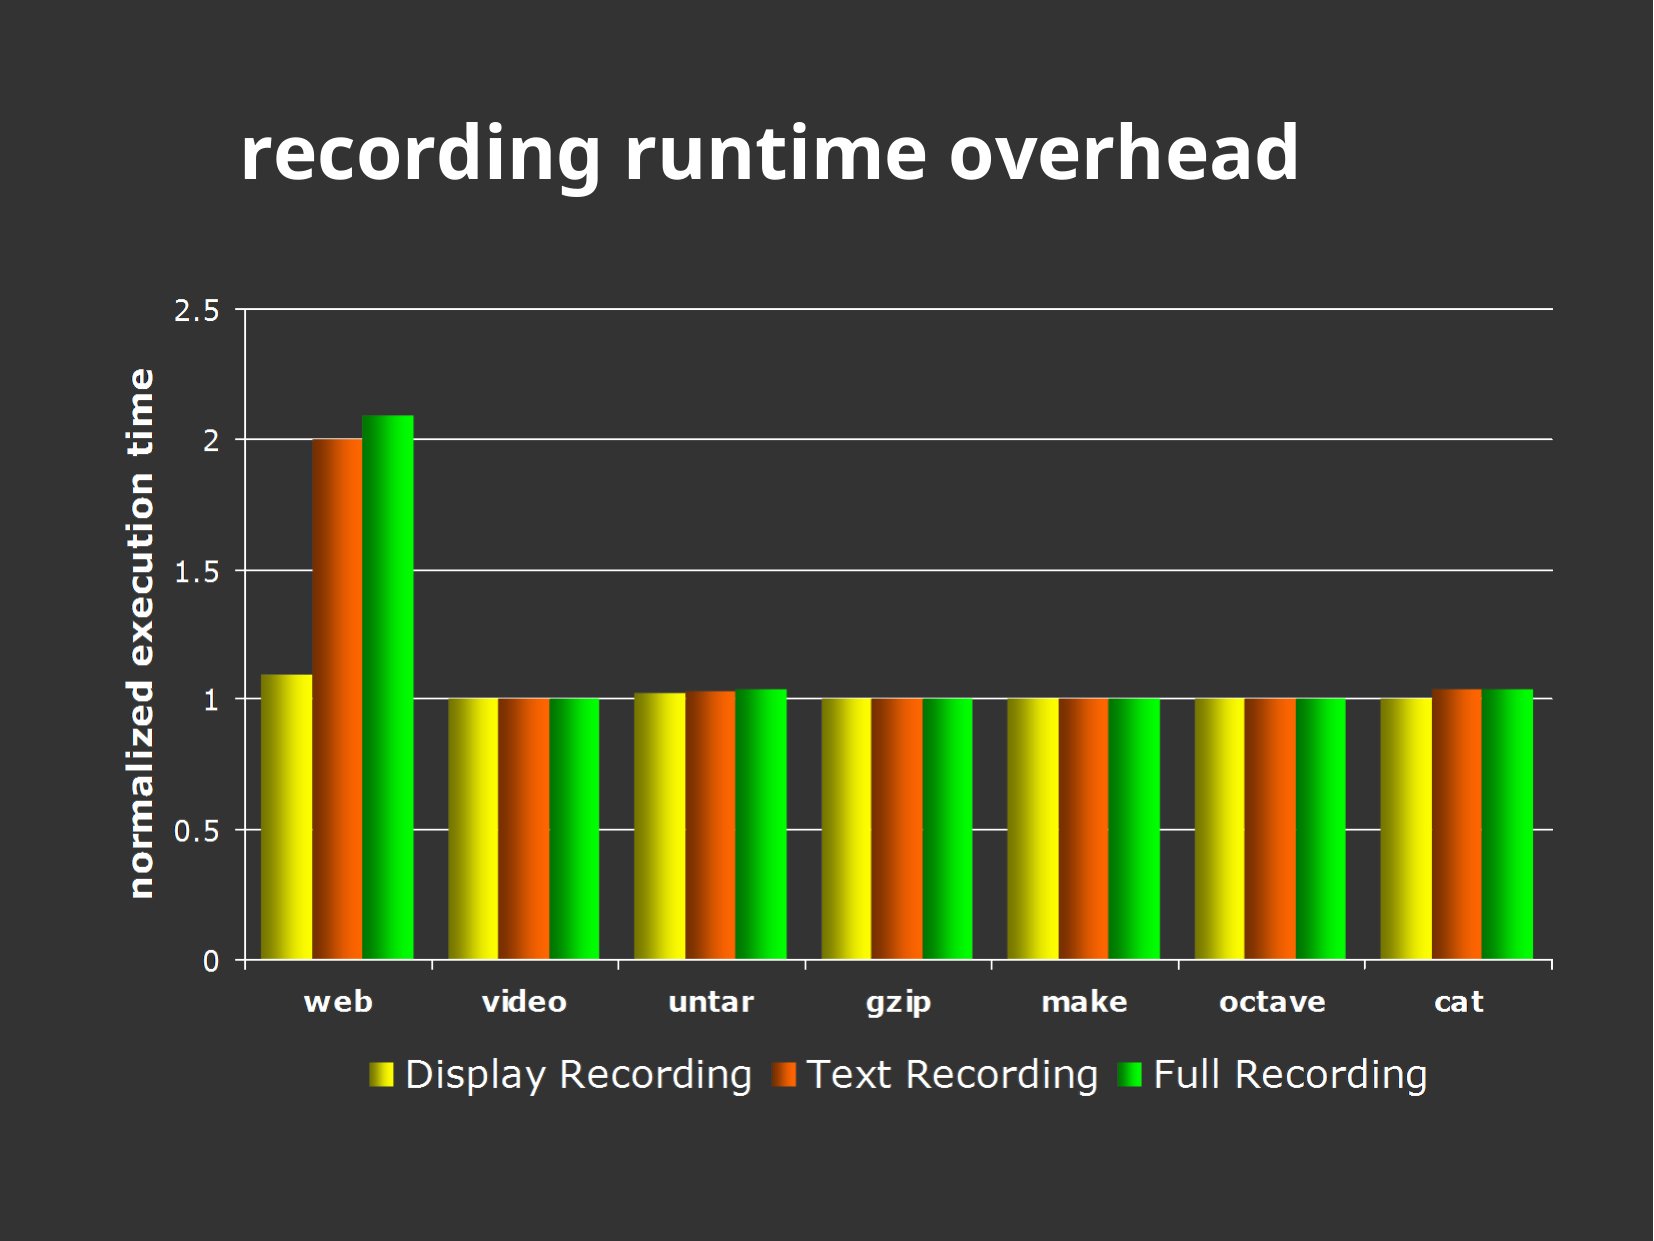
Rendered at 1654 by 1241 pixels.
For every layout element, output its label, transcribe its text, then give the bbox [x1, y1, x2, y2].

text_box recording runtime overhead [239, 99, 1431, 187]
picture [78, 258, 1581, 1114]
